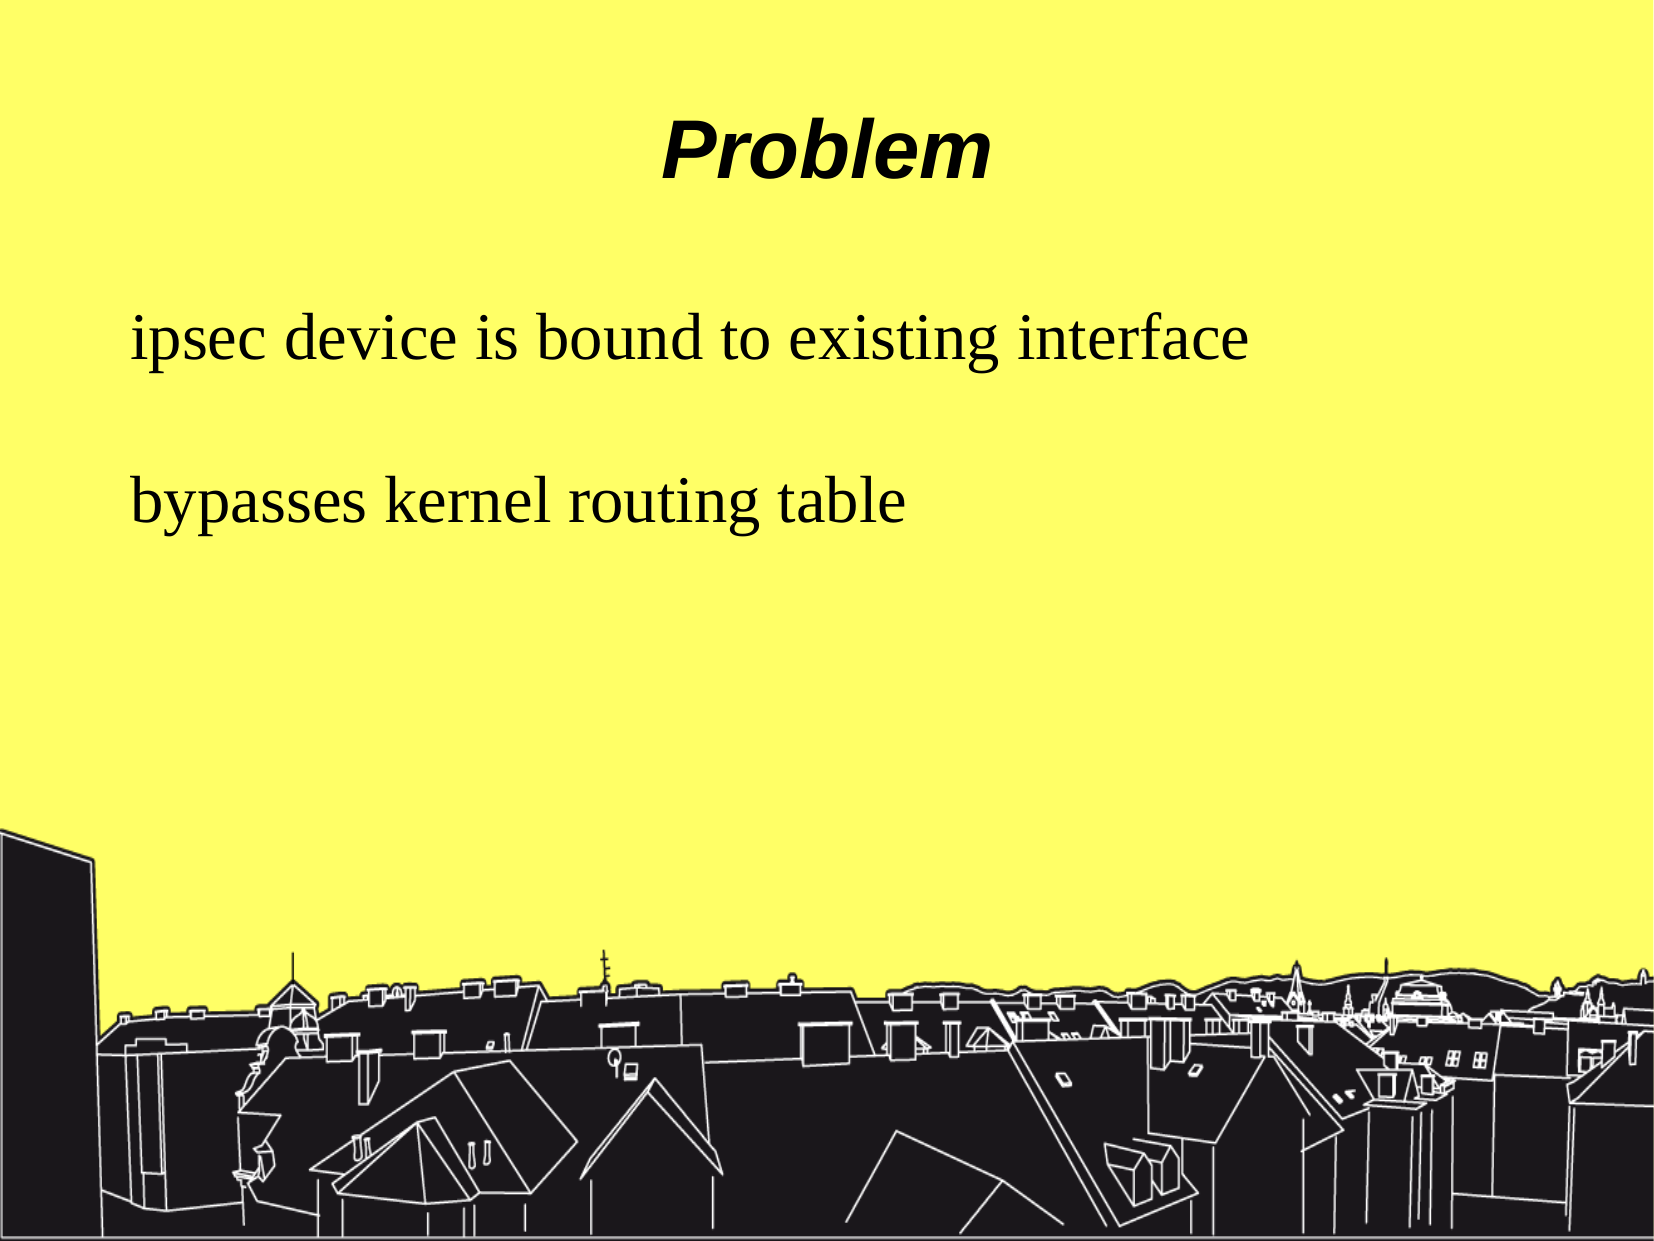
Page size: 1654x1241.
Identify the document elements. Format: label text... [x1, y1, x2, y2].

title Problem [121, 46, 1534, 254]
picture [0, 827, 1654, 1241]
list ipsec device is bound to existing interface bypasses kernel routing table [112, 300, 1552, 1096]
